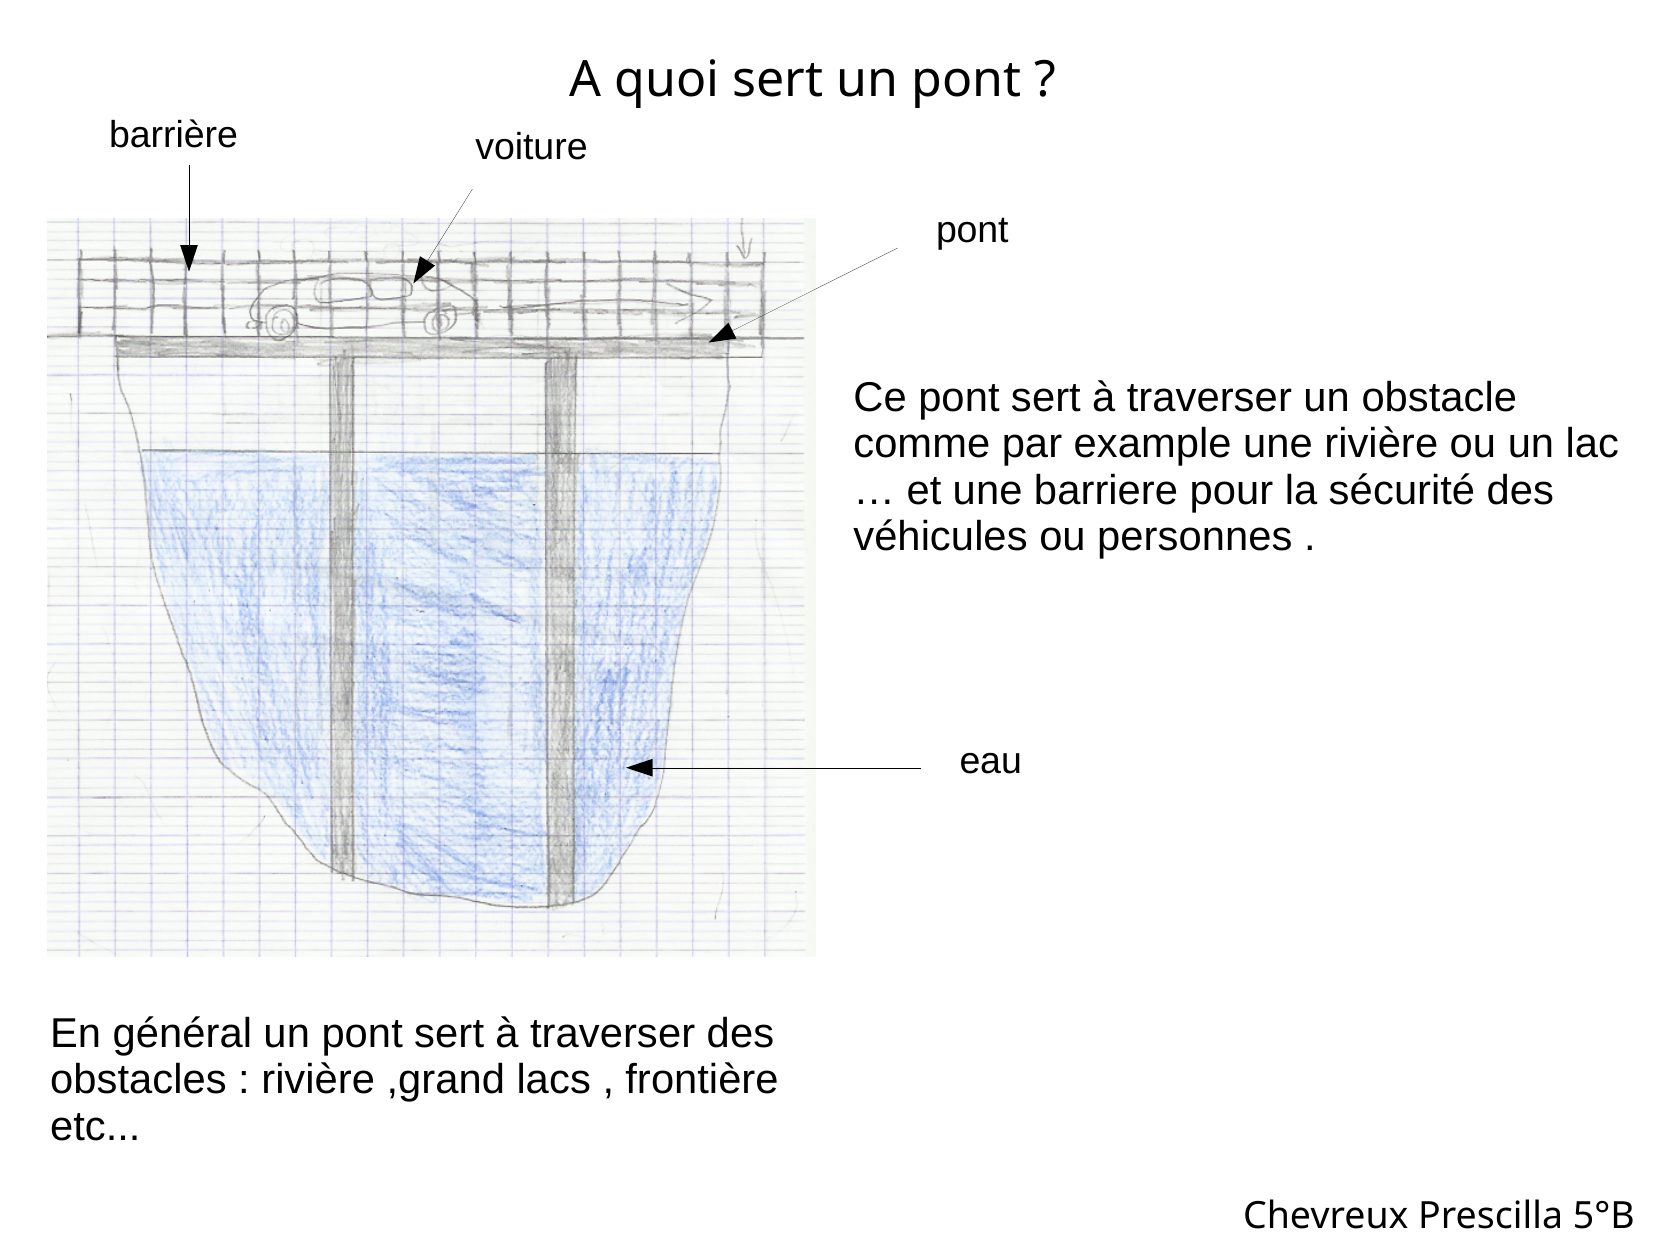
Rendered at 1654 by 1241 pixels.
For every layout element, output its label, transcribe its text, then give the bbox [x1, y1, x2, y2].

text_box pont [921, 200, 1205, 258]
text_box barrière [94, 106, 367, 164]
text_box Chevreux Prescilla 5°B [1228, 1181, 1654, 1241]
text_box A quoi sert un pont ? [555, 35, 1465, 114]
text_box Ce pont sert à traverser un obstacle comme par example une rivière ou un lac … et une barriere pour la sécurité des véhicules ou personnes . [838, 366, 1642, 569]
text_box En général un pont sert à traverser des obstacles : rivière ,grand lacs , frontière etc... [35, 1002, 839, 1158]
text_box voiture [460, 118, 851, 175]
text_box eau [944, 732, 1158, 790]
picture [47, 218, 816, 957]
